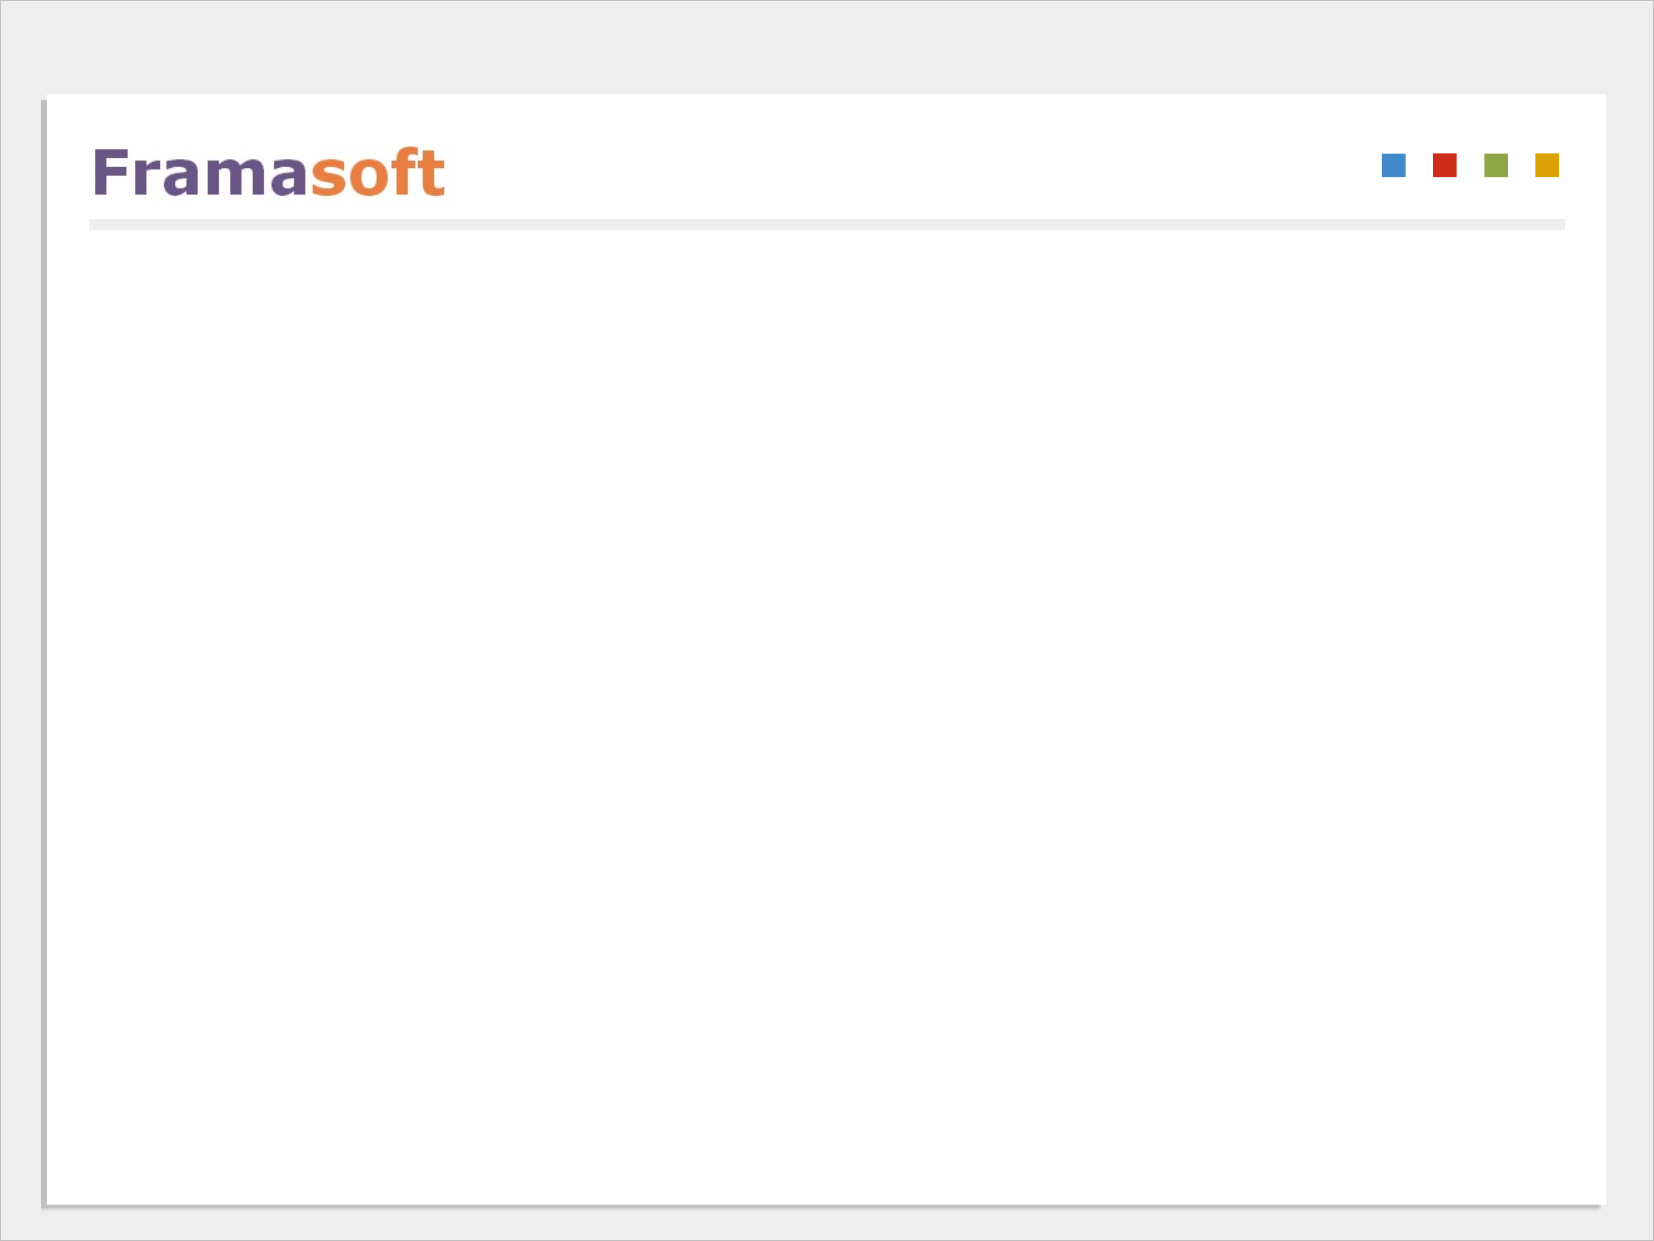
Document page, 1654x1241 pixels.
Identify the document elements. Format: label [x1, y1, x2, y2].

text_box [0, 0, 1654, 1241]
picture [54, 104, 508, 225]
